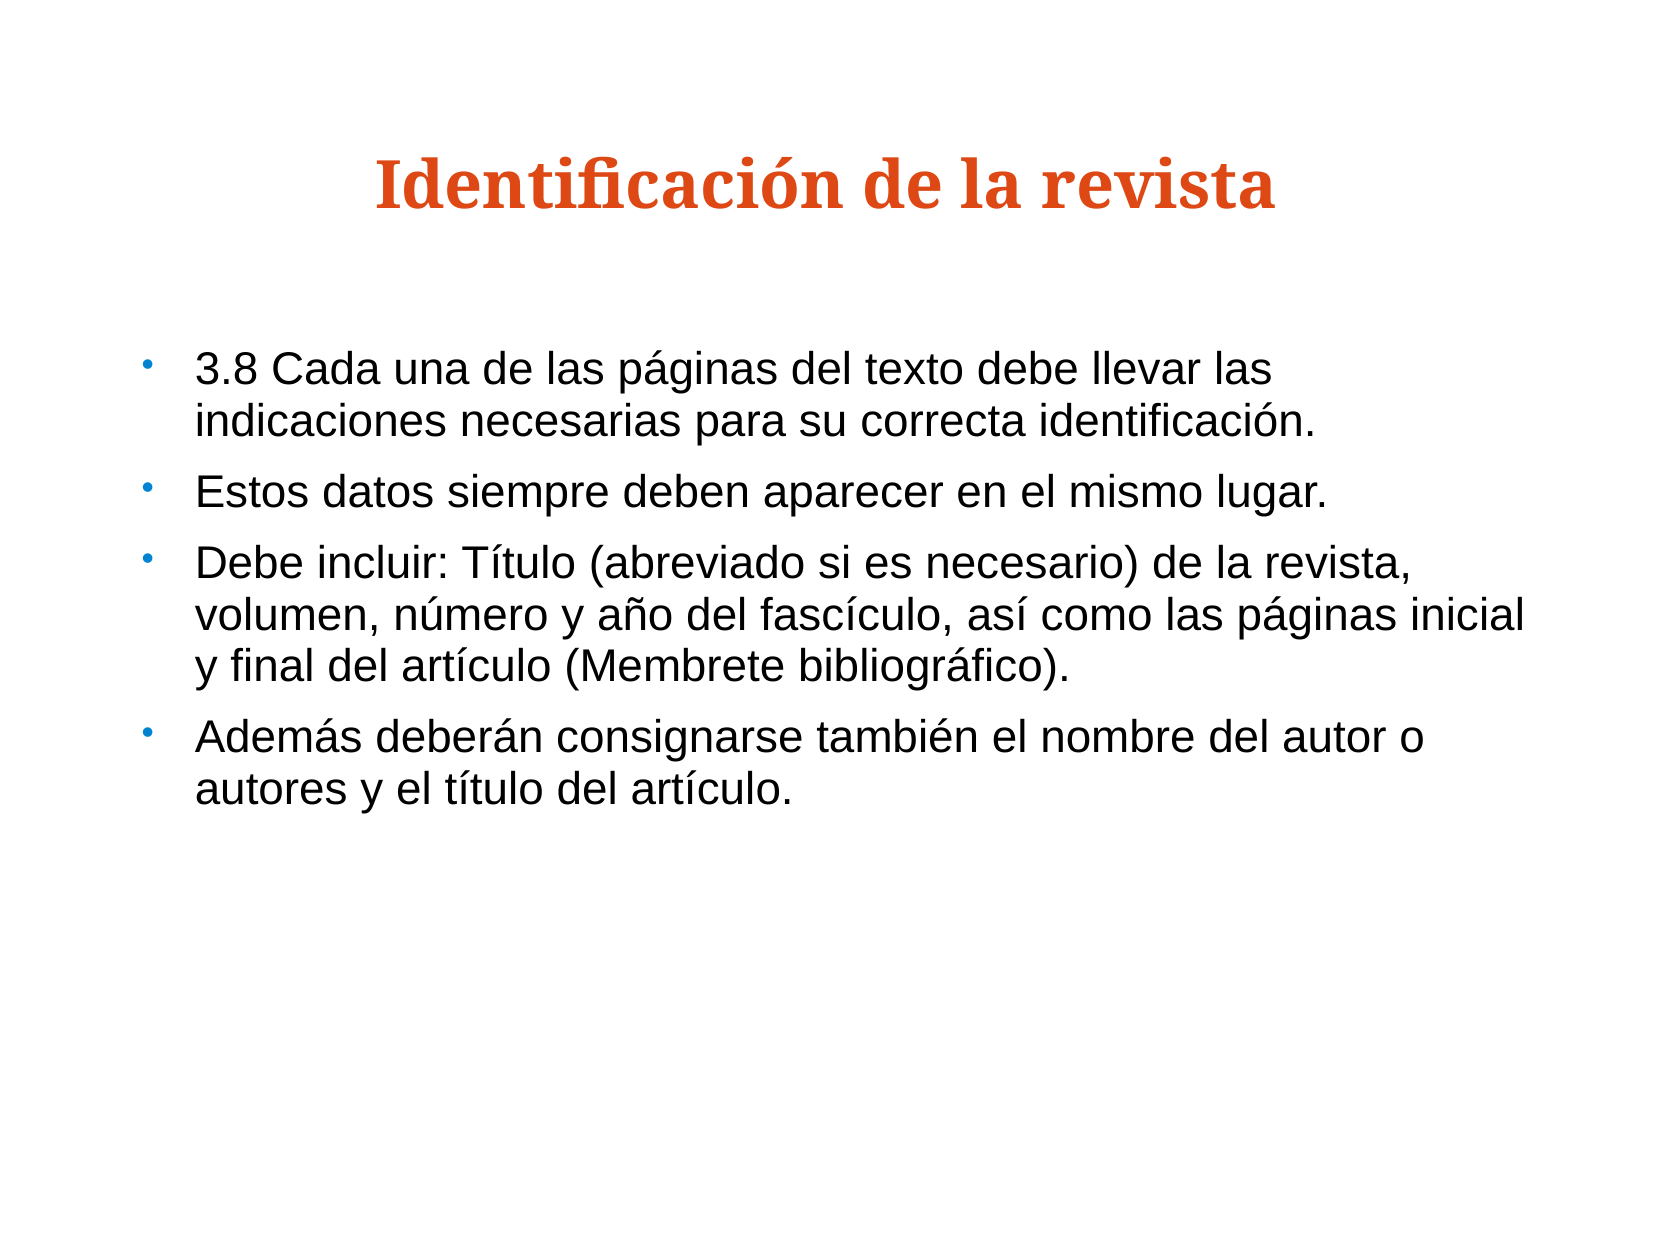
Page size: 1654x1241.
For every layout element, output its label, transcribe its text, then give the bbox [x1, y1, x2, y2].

list 3.8 Cada una de las páginas del texto debe llevar las indicaciones necesarias para su correcta identificación. Estos datos siempre deben aparecer en el mismo lugar. Debe incluir: Título (abreviado si es necesario) de la revista, volumen, número y año del fascículo, así como las páginas inicial y final del artículo (Membrete bibliográfico). Además deberán consignarse también el nombre del autor o autores y el título del artículo. [124, 343, 1532, 1063]
title Identificación de la revista [124, 78, 1530, 287]
